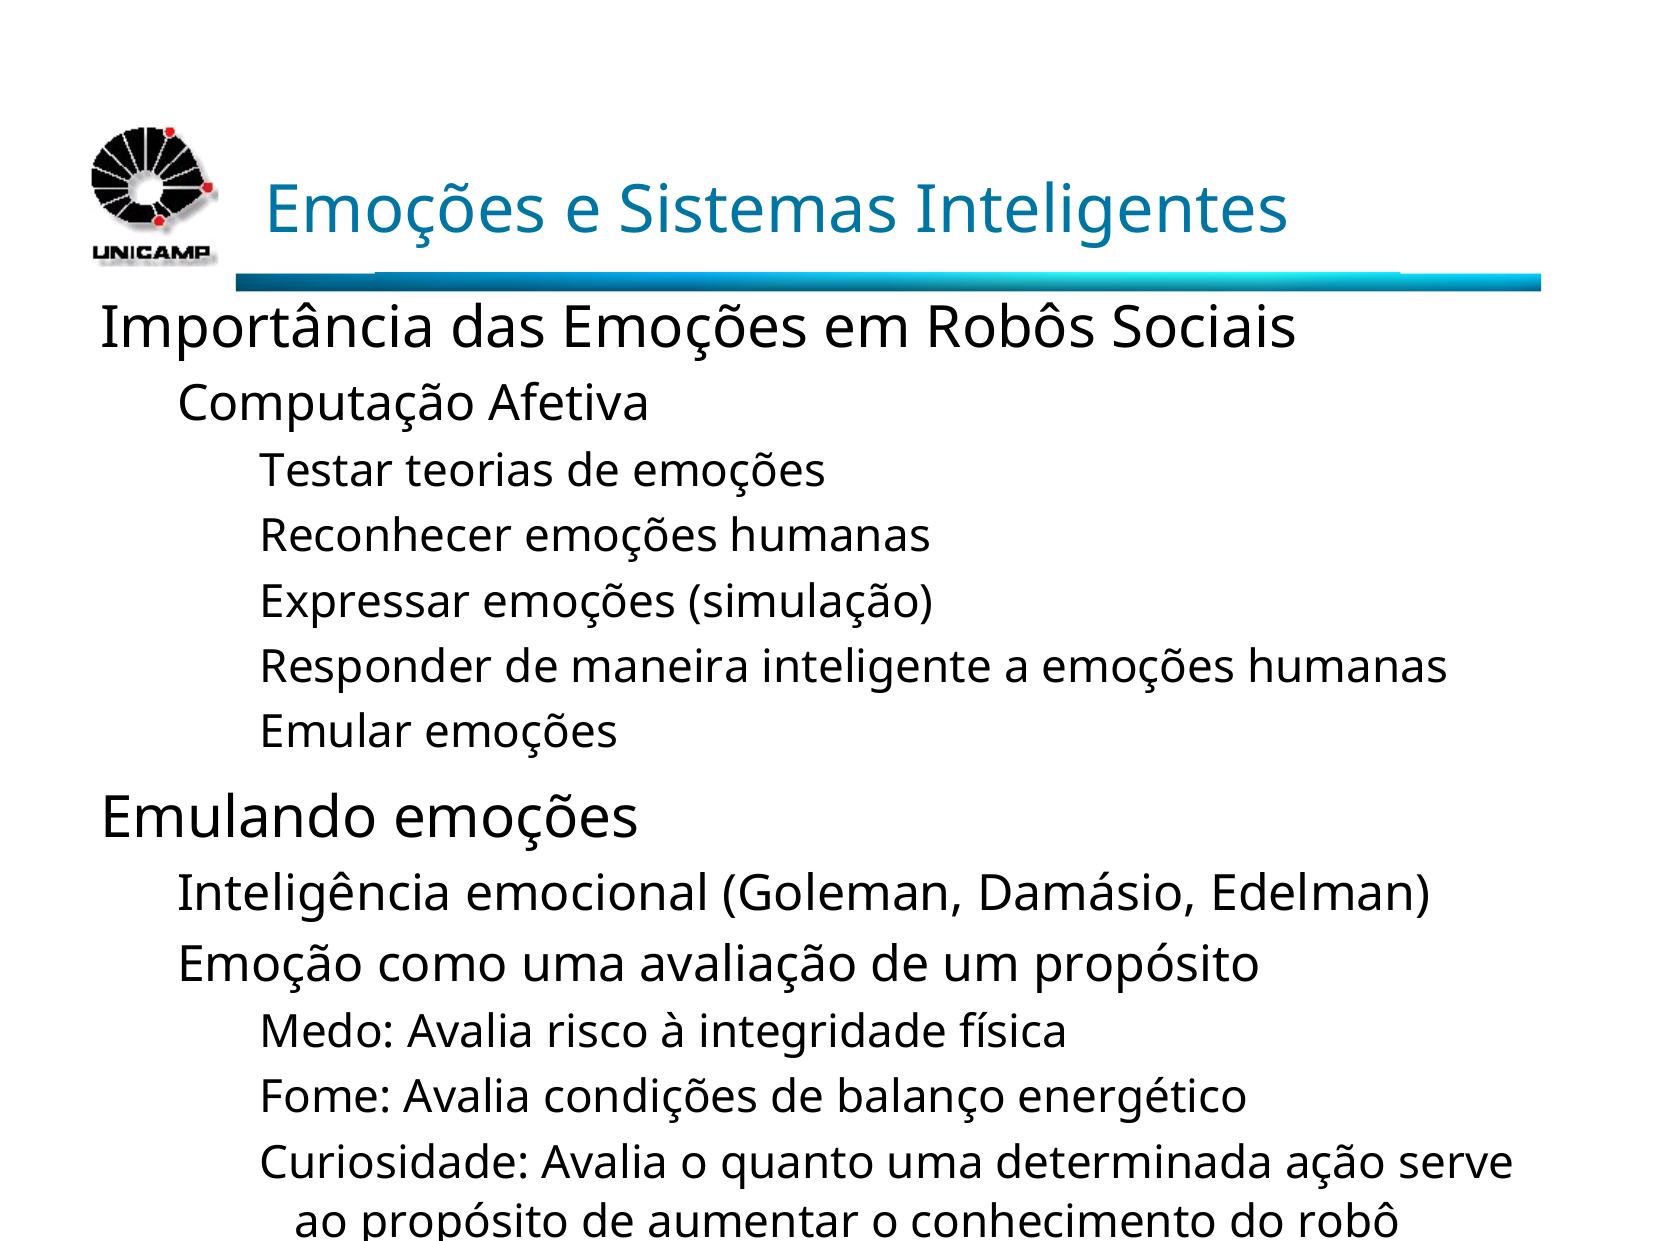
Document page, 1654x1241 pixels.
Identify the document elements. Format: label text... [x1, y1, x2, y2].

list Importância das Emoções em Robôs Sociais Computação Afetiva Testar teorias de emoções Reconhecer emoções humanas Expressar emoções (simulação) Responder de maneira inteligente a emoções humanas Emular emoções Emulando emoções Inteligência emocional (Goleman, Damásio, Edelman) Emoção como uma avaliação de um propósito Medo: Avalia risco à integridade física Fome: Avalia condições de balanço energético Curiosidade: Avalia o quanto uma determinada ação serve ao propósito de aumentar o conhecimento do robô [82, 287, 1562, 1182]
title Emoções e Sistemas Inteligentes [264, 42, 1534, 250]
picture [840, 272, 1654, 295]
picture [125, 272, 374, 287]
